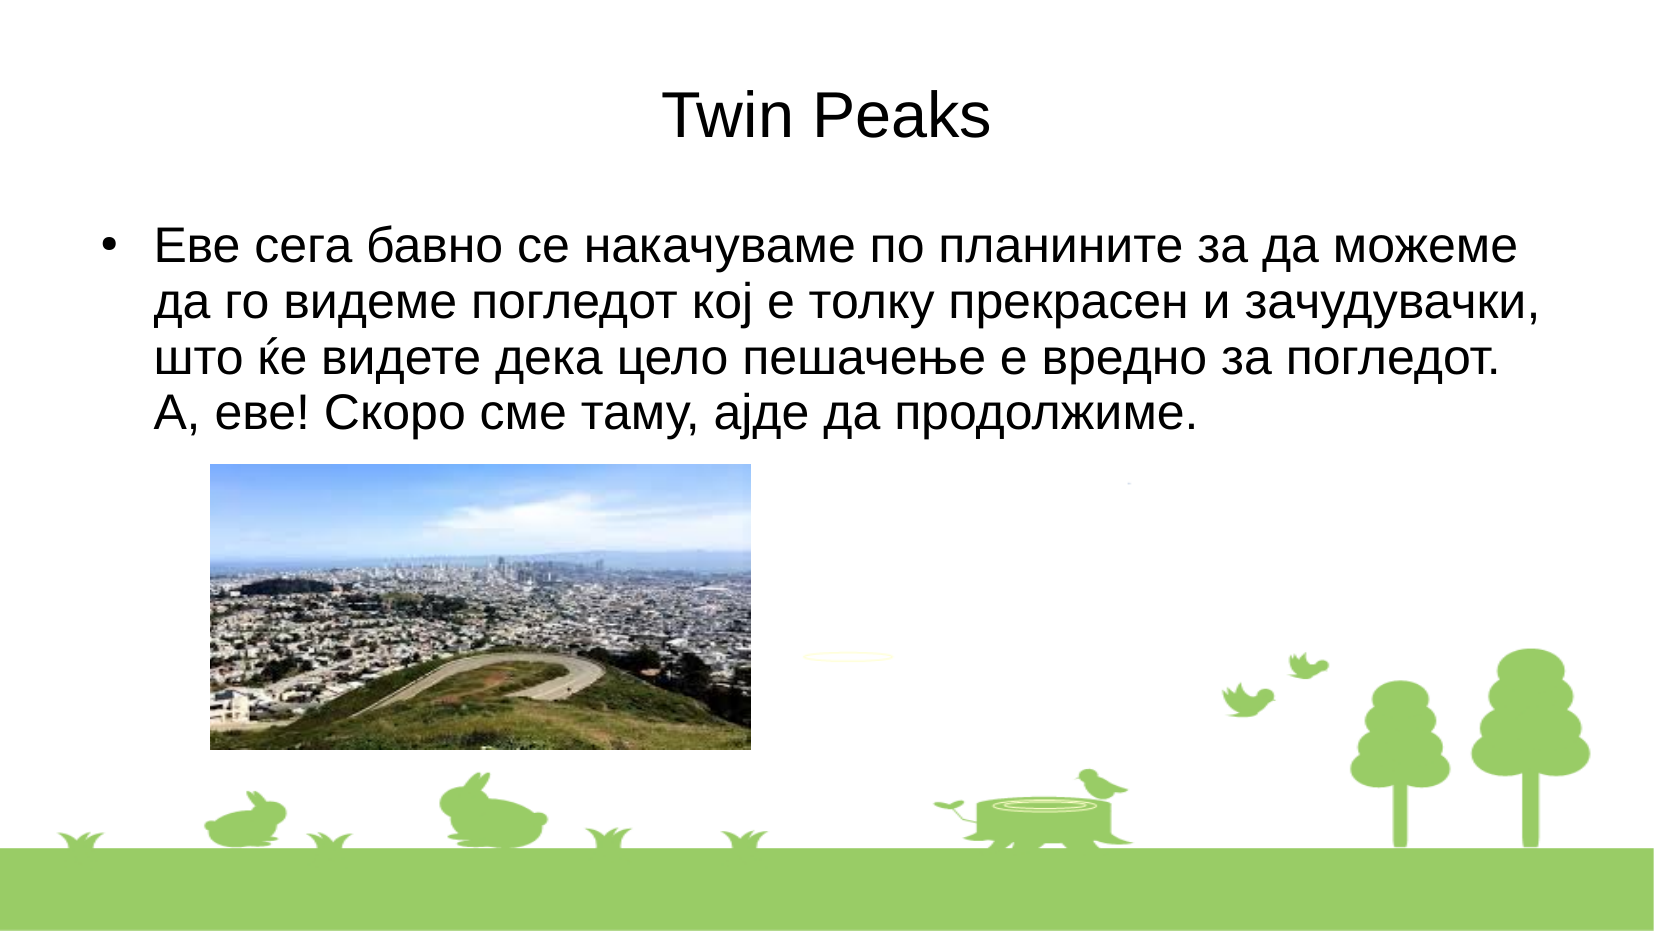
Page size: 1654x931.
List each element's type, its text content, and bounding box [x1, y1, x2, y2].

picture [0, 0, 1654, 931]
list Еве сега бавно се накачуваме по планините за да можеме да го видеме погледот кој е толку прекрасен и зачудувачки, што ќе видете дека цело пешачење е вредно за погледот. А, еве! Скоро сме таму, ајде да продолжиме. [82, 217, 1571, 466]
title Twin Peaks [82, 37, 1571, 193]
